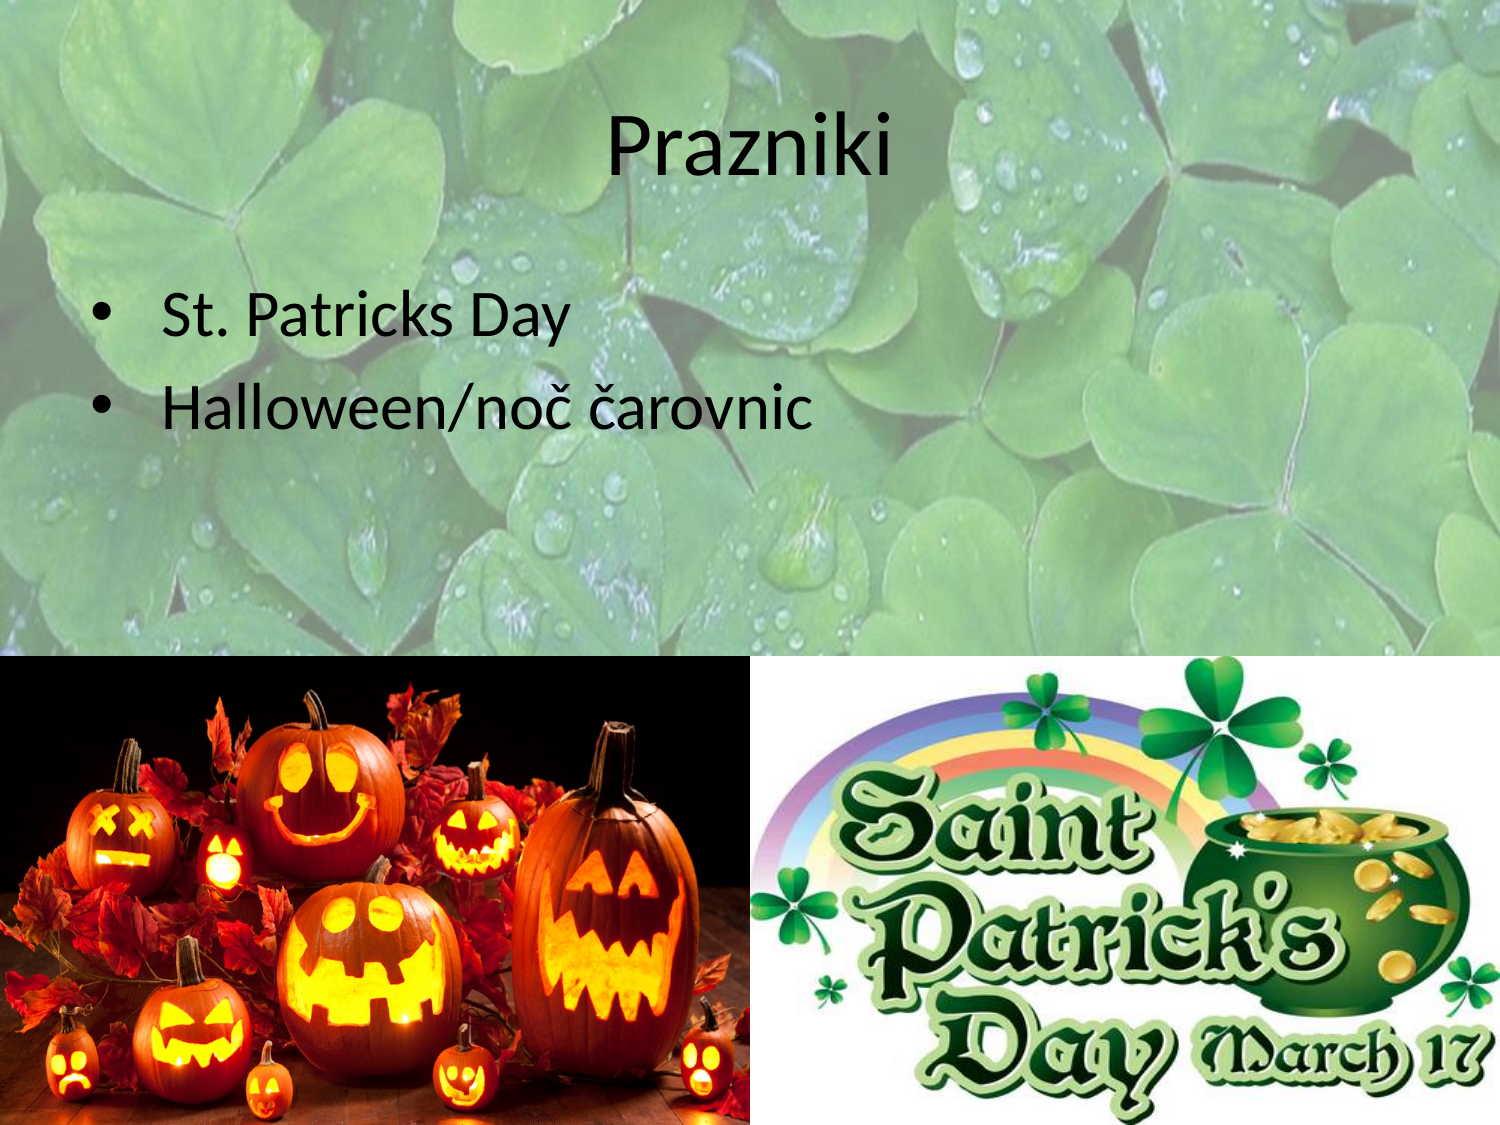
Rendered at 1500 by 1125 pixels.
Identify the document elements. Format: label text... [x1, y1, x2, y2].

picture [0, 0, 1500, 1125]
title Prazniki [75, 45, 1425, 233]
list St. Patricks Day Halloween/noč čarovnic [75, 262, 1425, 457]
